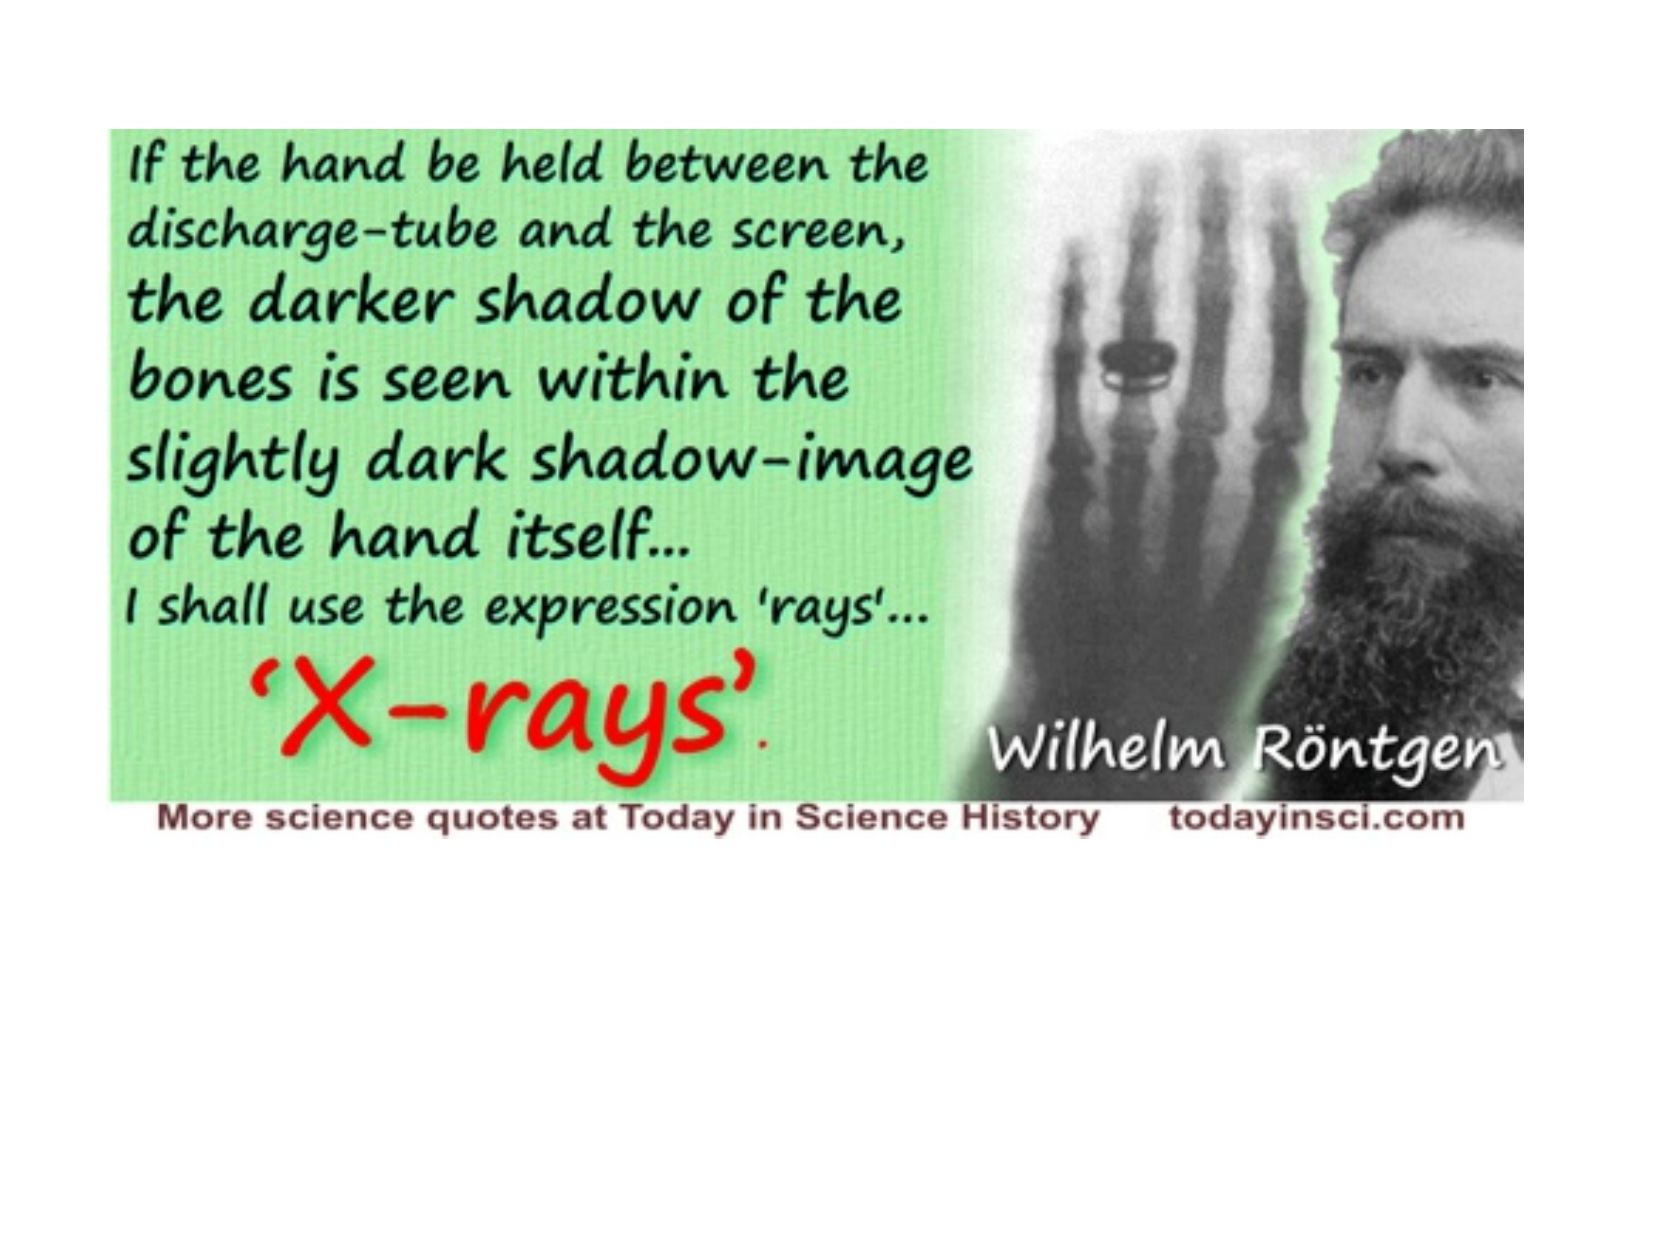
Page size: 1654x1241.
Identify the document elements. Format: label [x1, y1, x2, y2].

picture [106, 129, 1524, 839]
